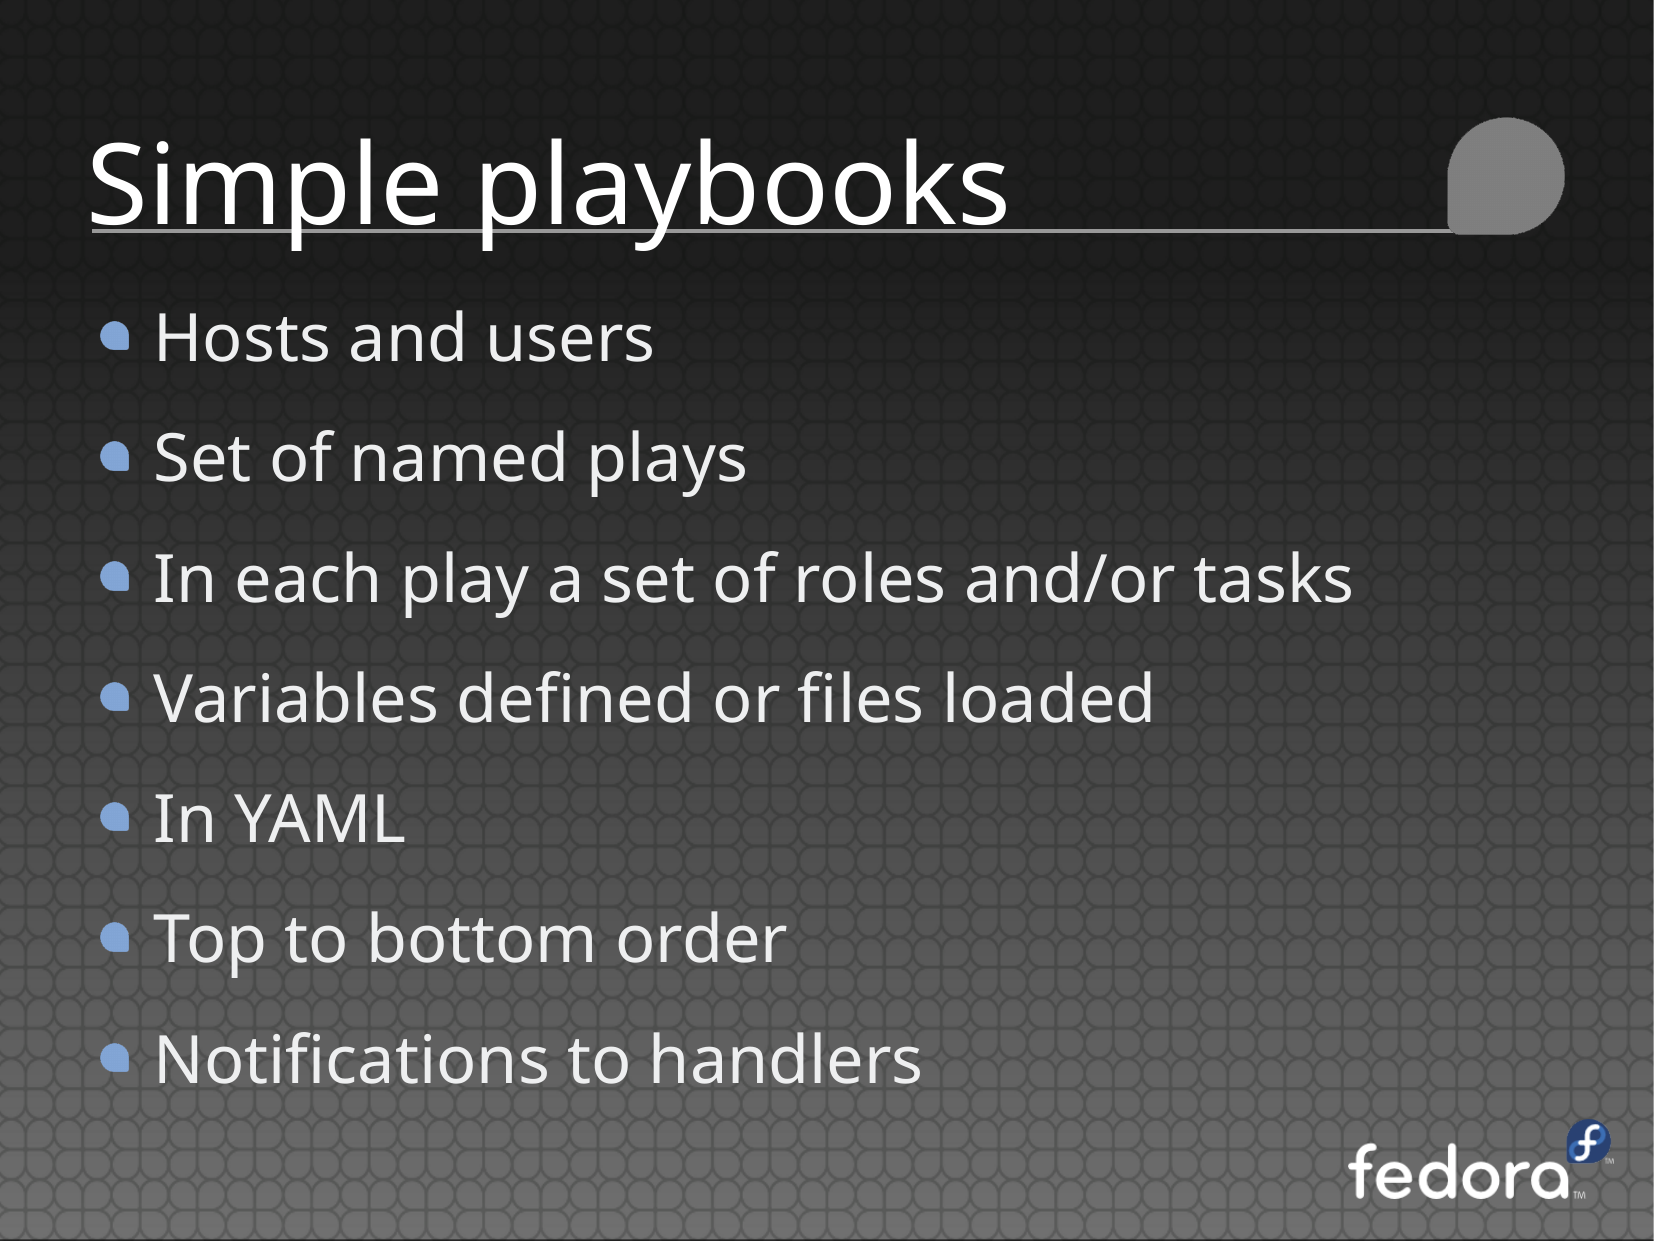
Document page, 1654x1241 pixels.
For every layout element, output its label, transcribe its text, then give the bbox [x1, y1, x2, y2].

picture [0, 0, 1654, 1241]
list Hosts and users Set of named plays In each play a set of roles and/or tasks Variables defined or files loaded In YAML Top to bottom order Notifications to handlers [82, 290, 1571, 1012]
title Simple playbooks [86, 112, 1576, 249]
